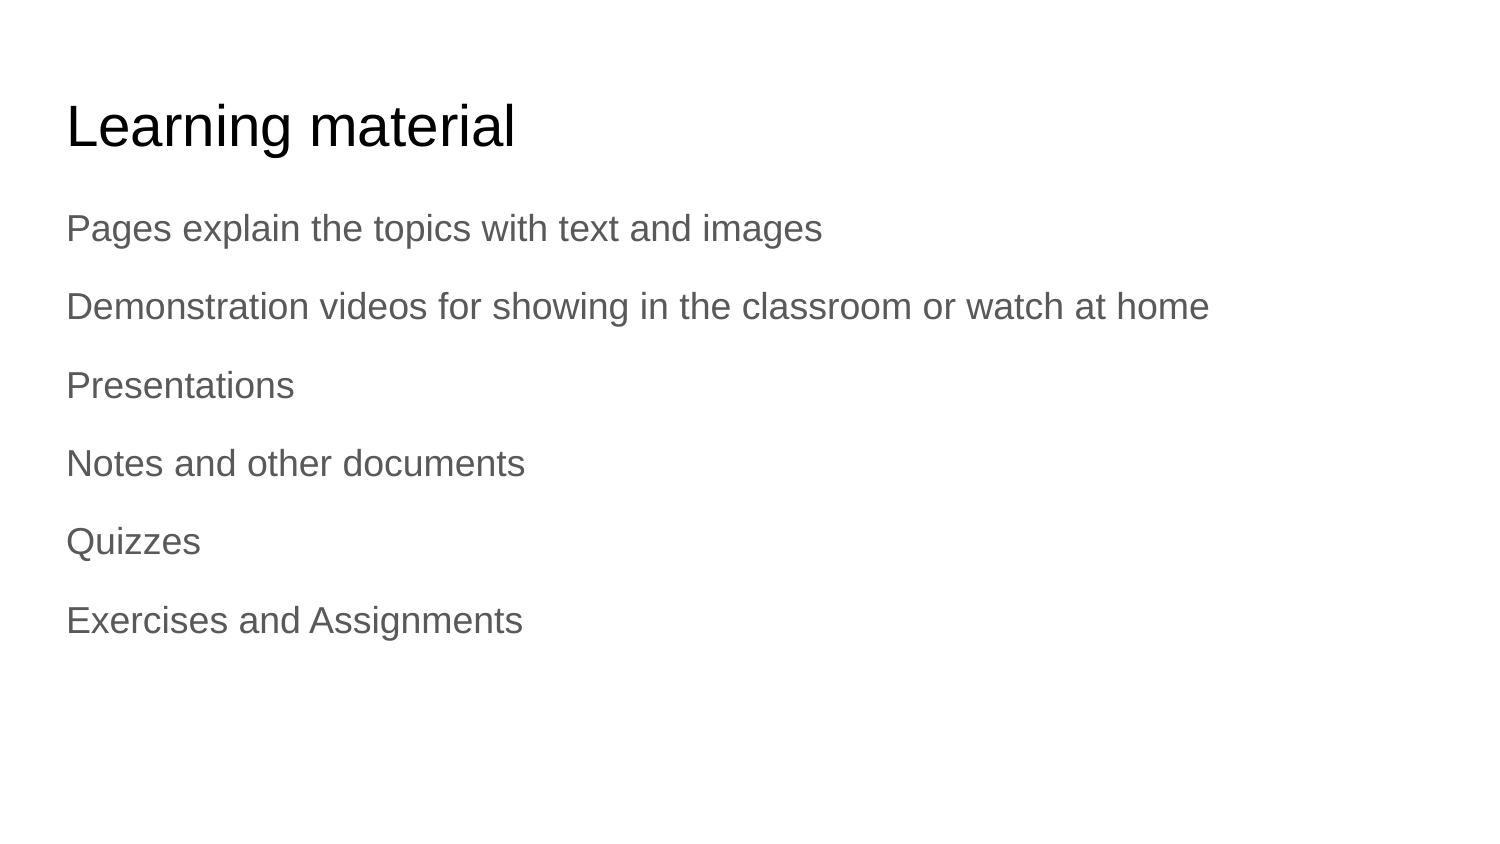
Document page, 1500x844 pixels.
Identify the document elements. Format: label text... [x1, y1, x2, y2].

title Learning material [51, 72, 1449, 167]
list Pages explain the topics with text and images Demonstration videos for showing in the classroom or watch at home Presentations Notes and other documents Quizzes Exercises and Assignments [51, 189, 1449, 750]
